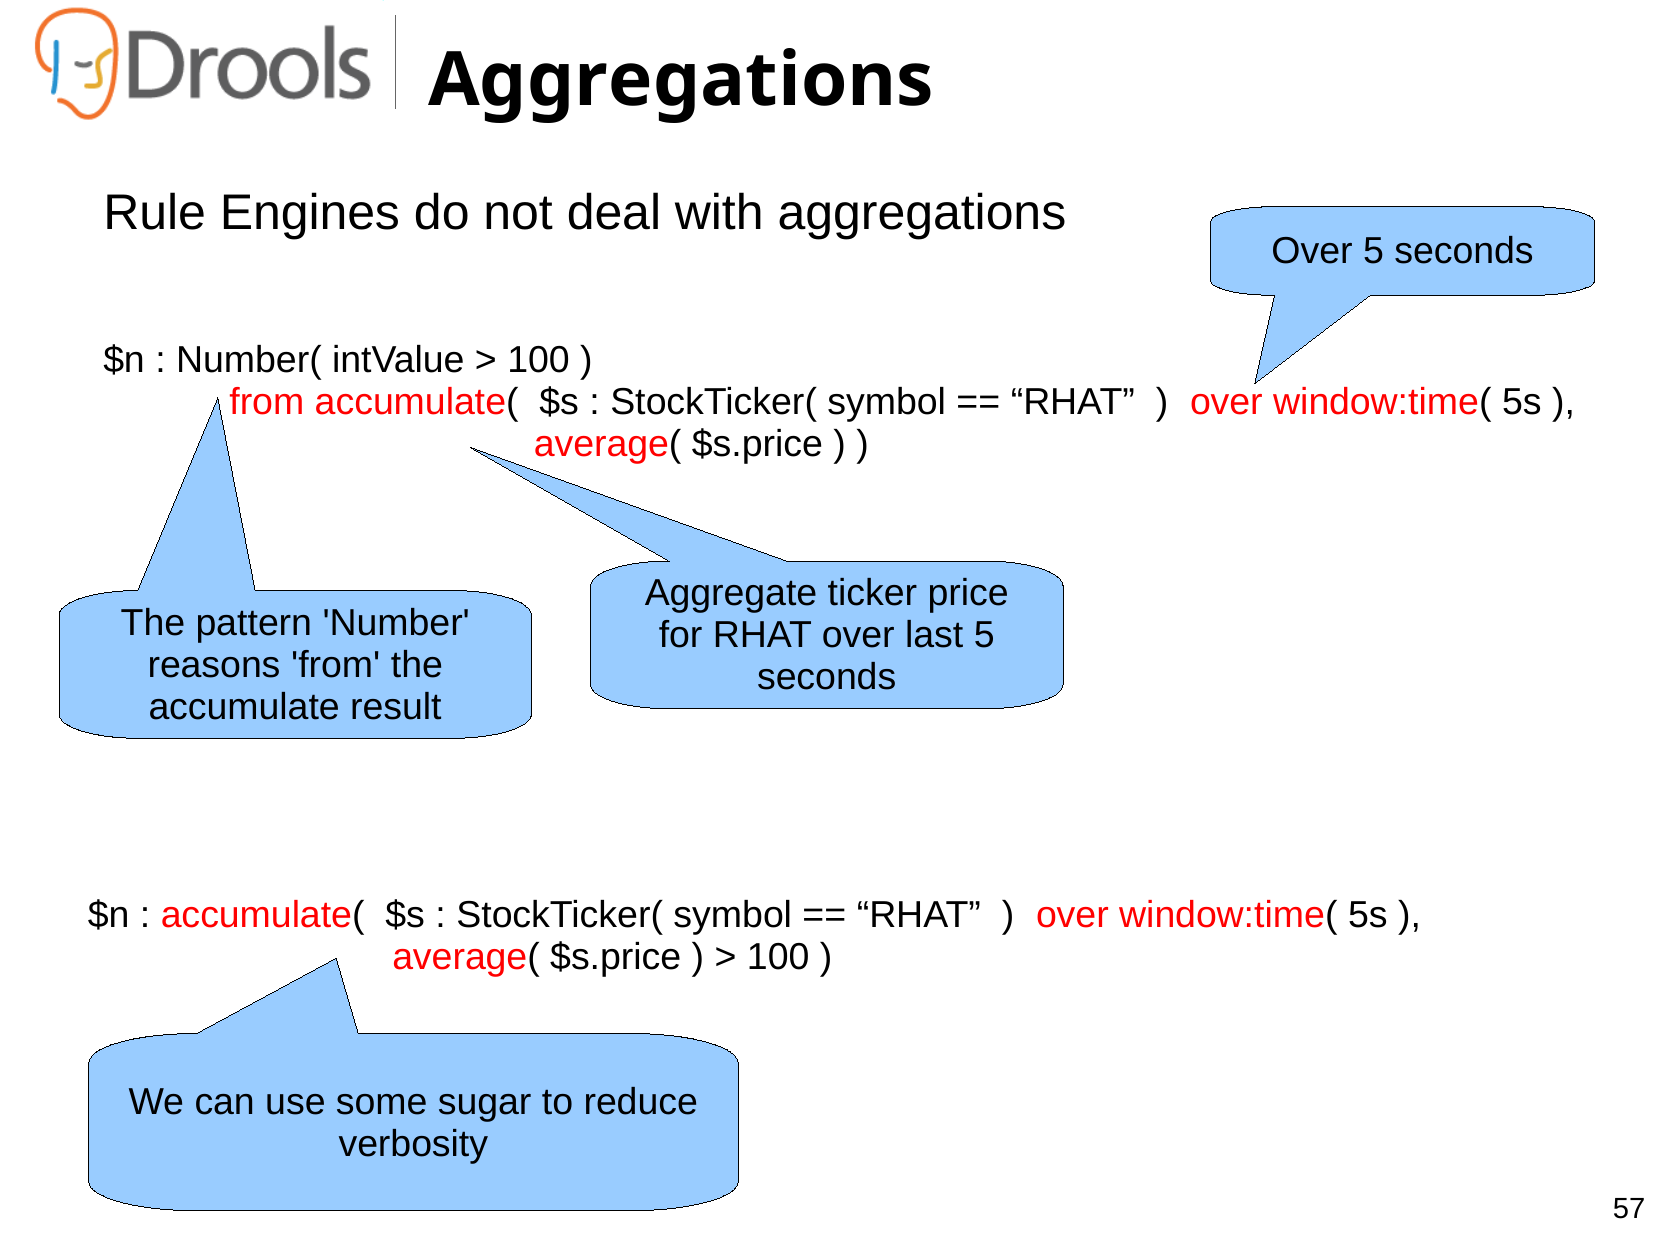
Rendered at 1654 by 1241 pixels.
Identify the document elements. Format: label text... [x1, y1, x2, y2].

title Aggregations [413, 17, 1241, 139]
text_box $n : accumulate( $s : StockTicker( symbol == “RHAT” ) over window:time( 5s ), average( $s.price ) > 100 ) [73, 885, 1435, 985]
text_box The pattern 'Number' reasons 'from' the accumulate result [59, 397, 532, 739]
text_box Aggregate ticker price for RHAT over last 5 seconds [470, 447, 1064, 709]
text_box Rule Engines do not deal with aggregations [88, 177, 1098, 248]
text_box We can use some sugar to reduce verbosity [88, 958, 739, 1211]
text_box Over 5 seconds [1210, 206, 1595, 384]
text_box $n : Number( intValue > 100 ) from accumulate( $s : StockTicker( symbol == “RHAT” ) over window:time( 5s ), average( $s.price ) ) [88, 331, 1589, 473]
picture [29, 0, 384, 126]
